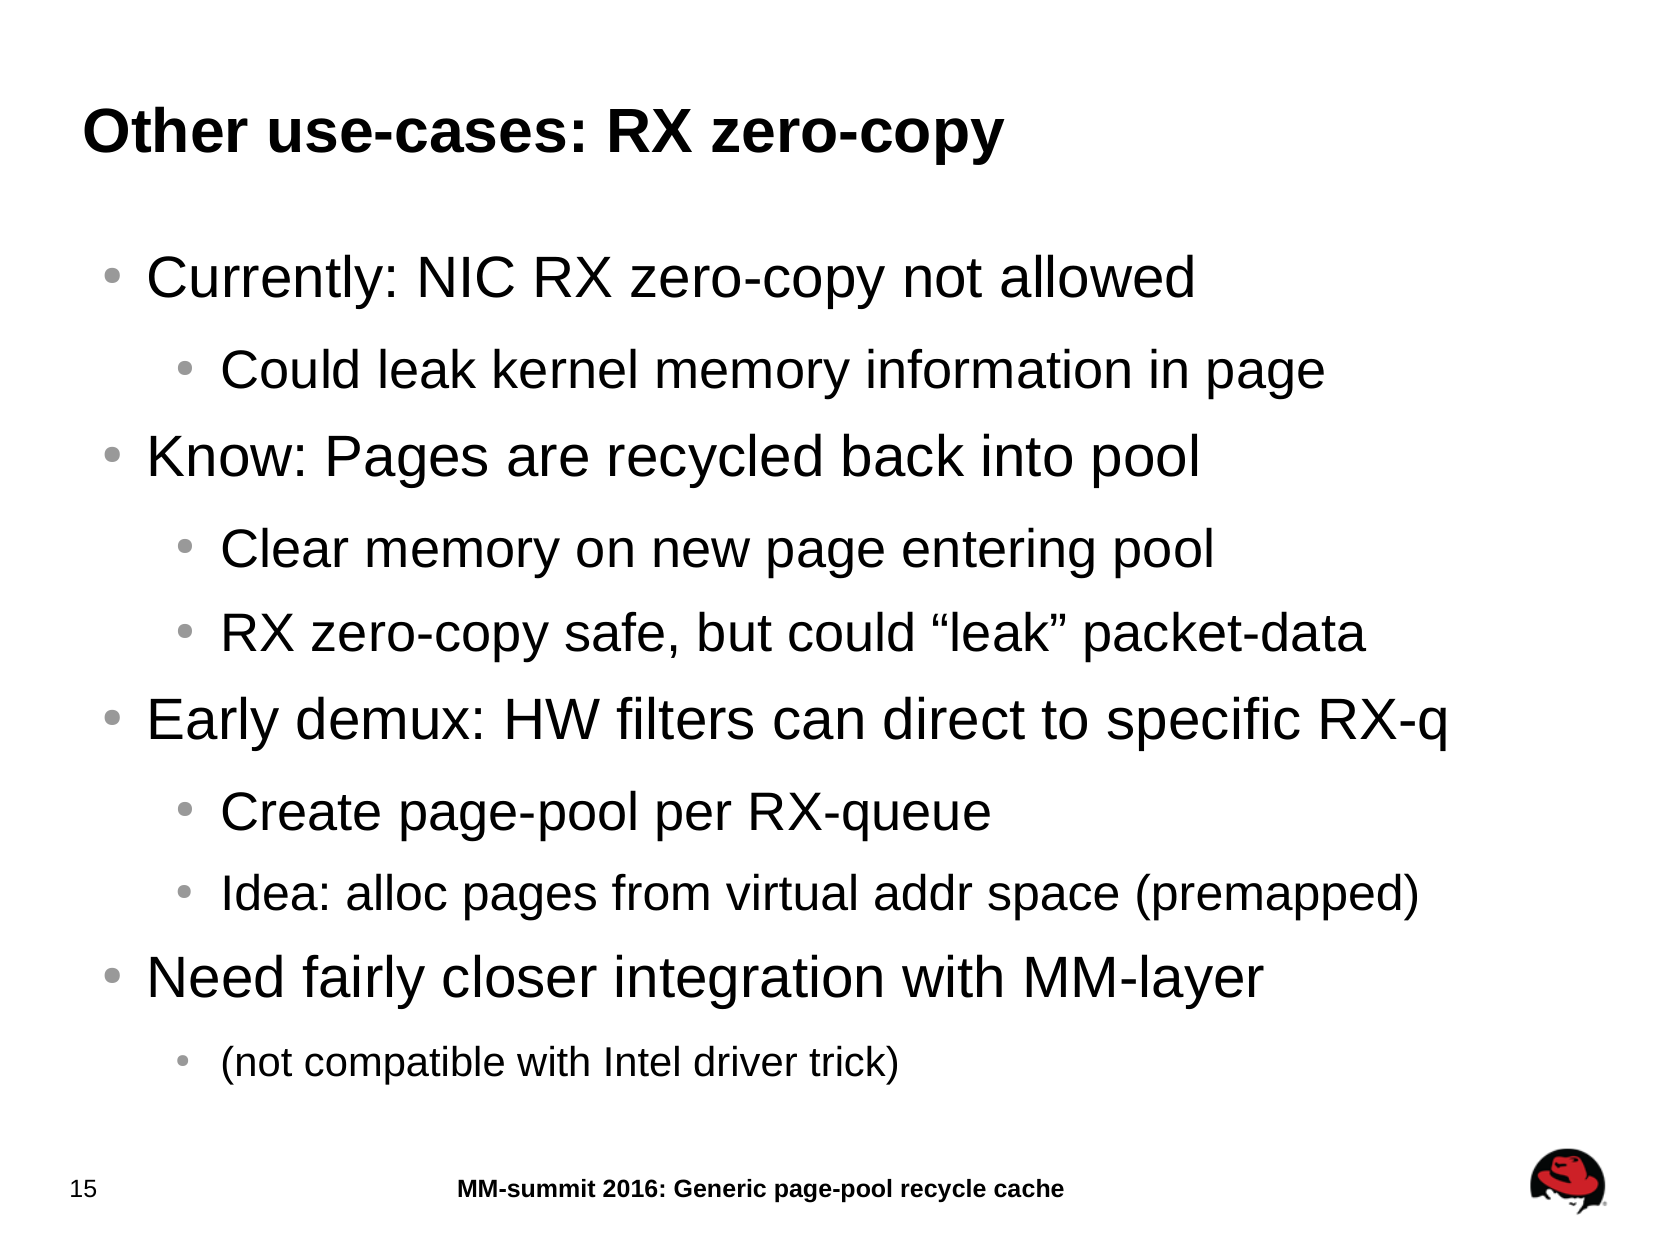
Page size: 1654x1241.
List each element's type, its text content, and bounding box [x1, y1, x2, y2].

title Other use-cases: RX zero-copy [82, 37, 1571, 226]
list Currently: NIC RX zero-copy not allowed Could leak kernel memory information in page Know: Pages are recycled back into pool Clear memory on new page entering pool RX zero-copy safe, but could “leak” packet-data Early demux: HW filters can direct to specific RX-q Create page-pool per RX-queue Idea: alloc pages from virtual addr space (premapped) Need fairly closer integration with MM-layer (not compatible with Intel driver trick) [86, 244, 1576, 1086]
picture [1529, 1146, 1613, 1224]
